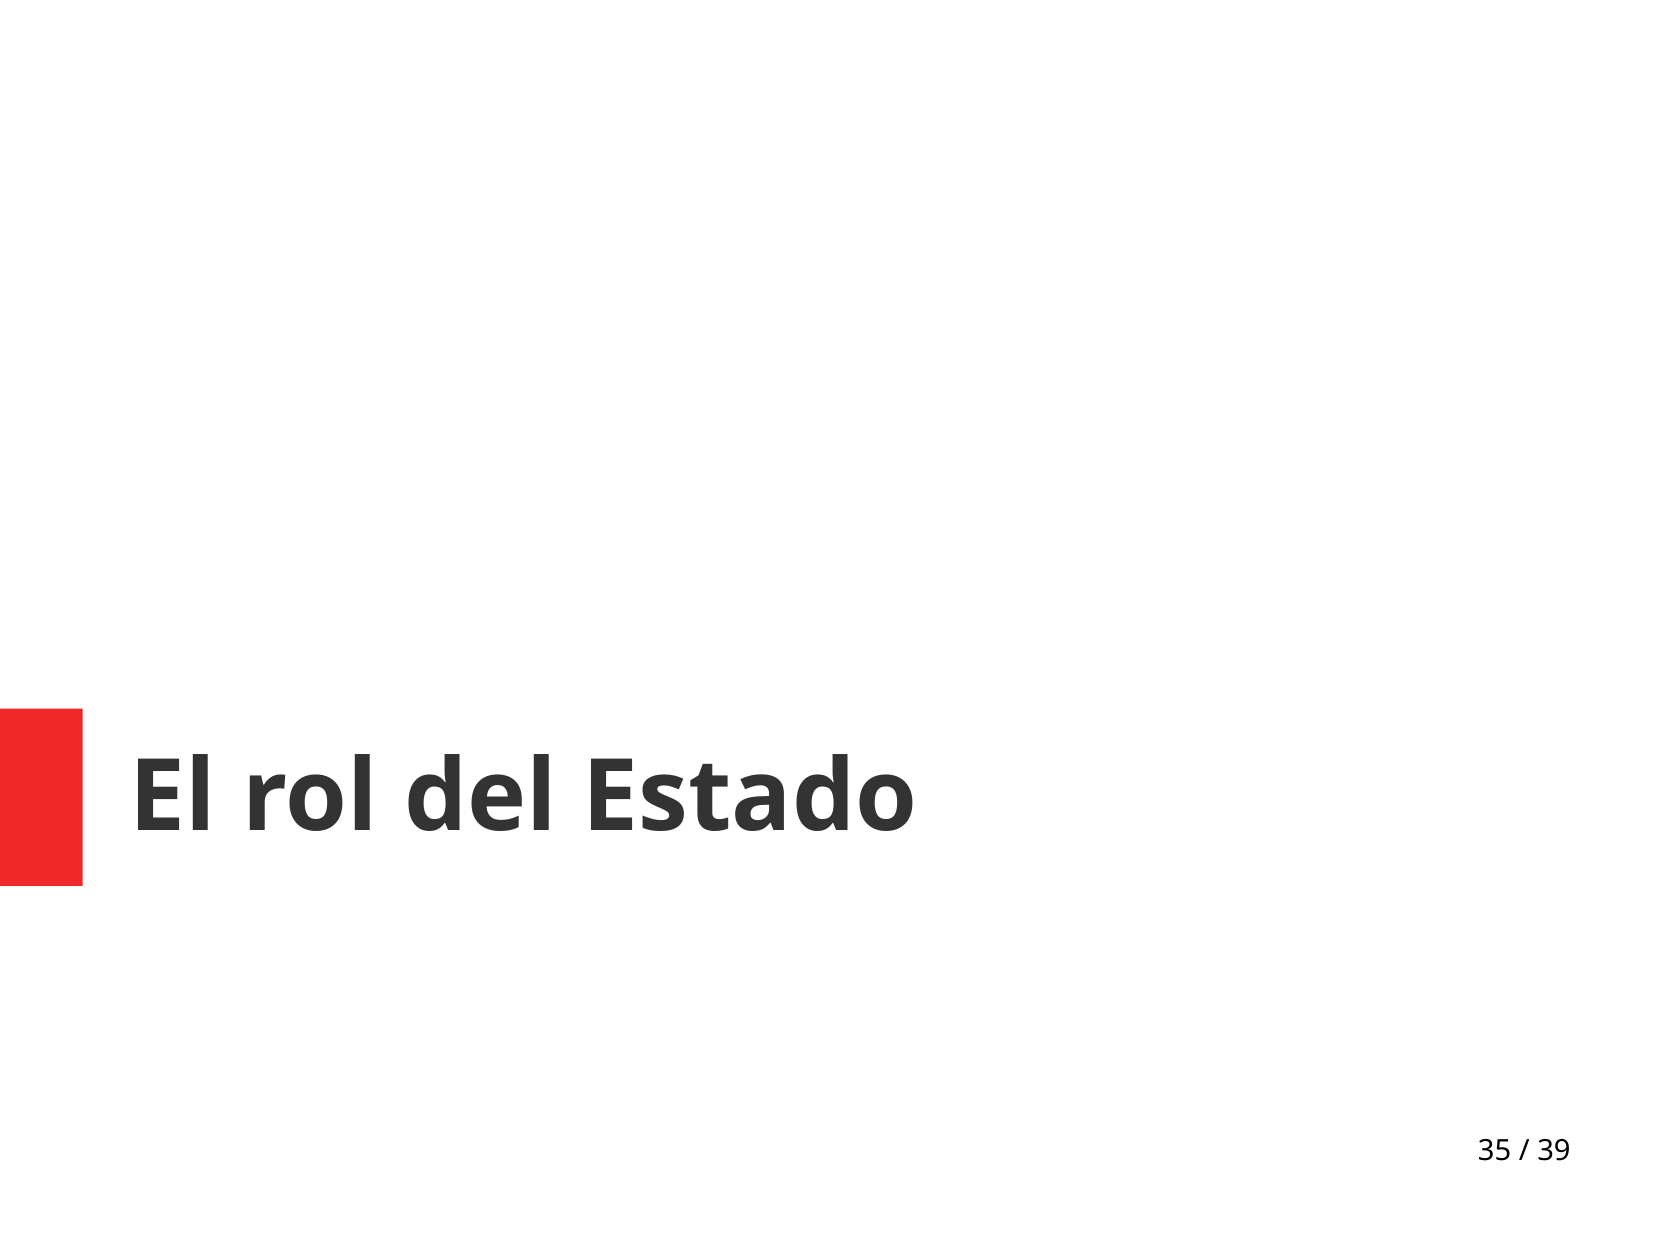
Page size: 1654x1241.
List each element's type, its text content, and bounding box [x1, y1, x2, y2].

title El rol del Estado [129, 673, 1536, 910]
